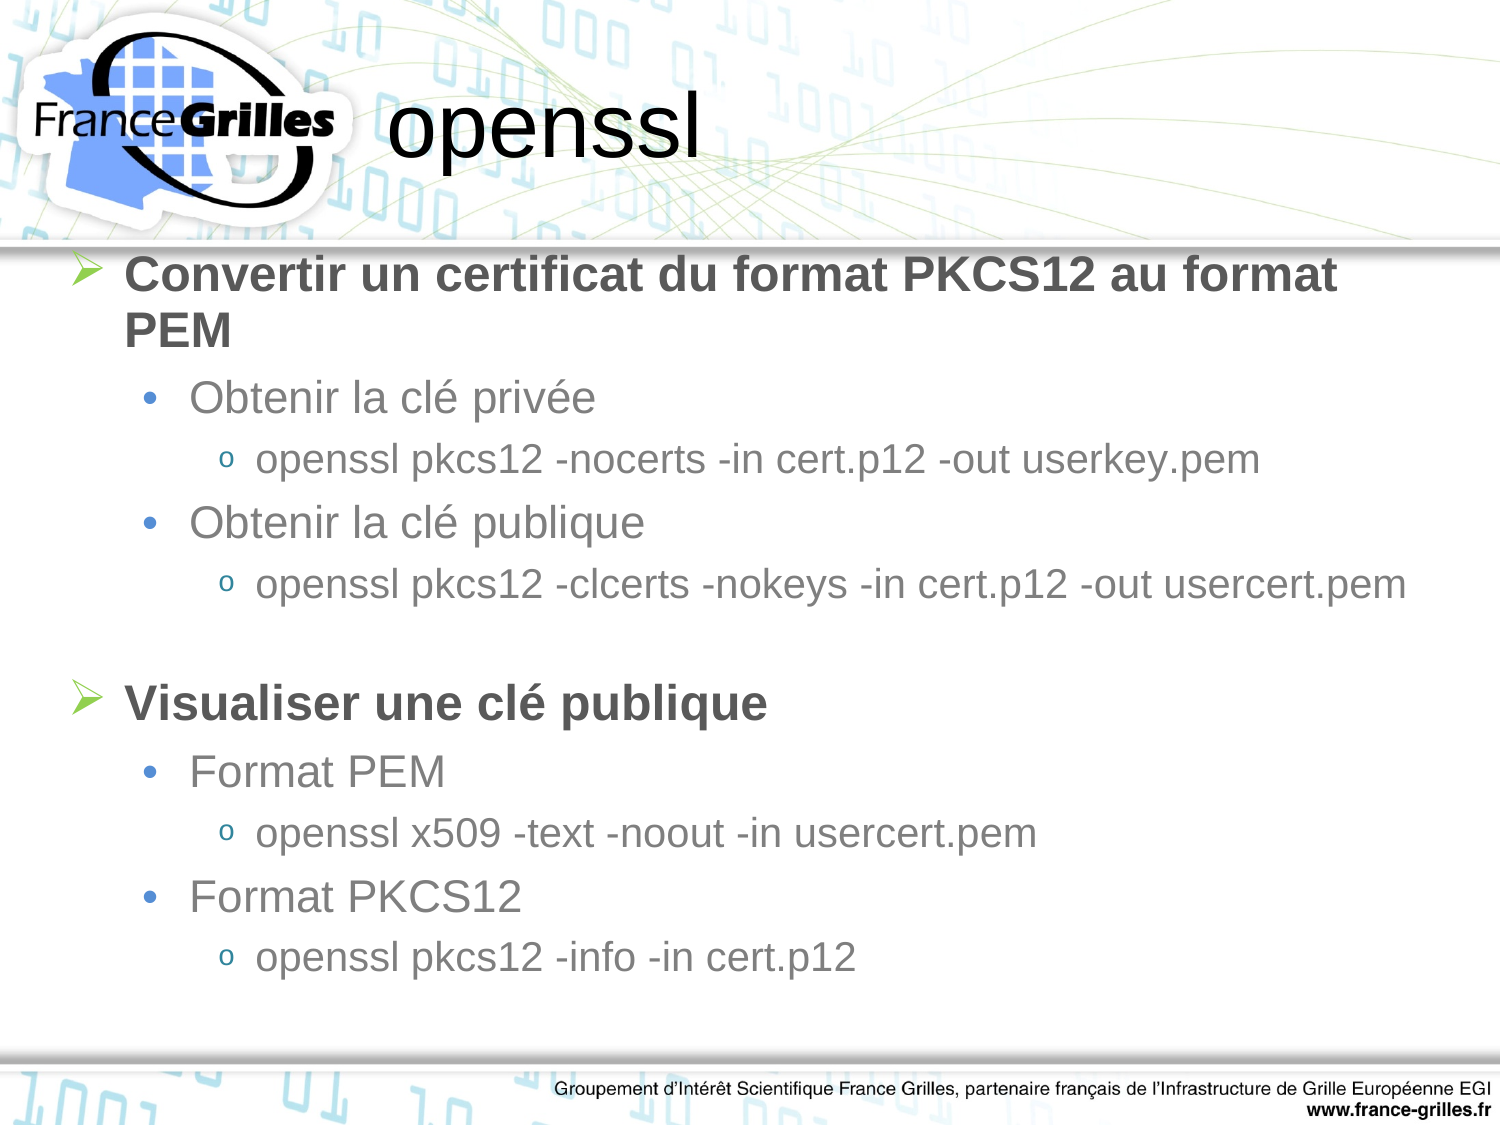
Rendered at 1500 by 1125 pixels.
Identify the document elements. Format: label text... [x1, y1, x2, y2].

title openssl [372, 7, 1459, 238]
list Convertir un certificat du format PKCS12 au format PEM Obtenir la clé privée openssl pkcs12 -nocerts -in cert.p12 -out userkey.pem Obtenir la clé publique openssl pkcs12 -clcerts -nokeys -in cert.p12 -out usercert.pem Visualiser une clé publique Format PEM openssl x509 -text -noout -in usercert.pem Format PKCS12 openssl pkcs12 -info -in cert.p12 [53, 238, 1459, 1066]
picture [0, 0, 1500, 1125]
